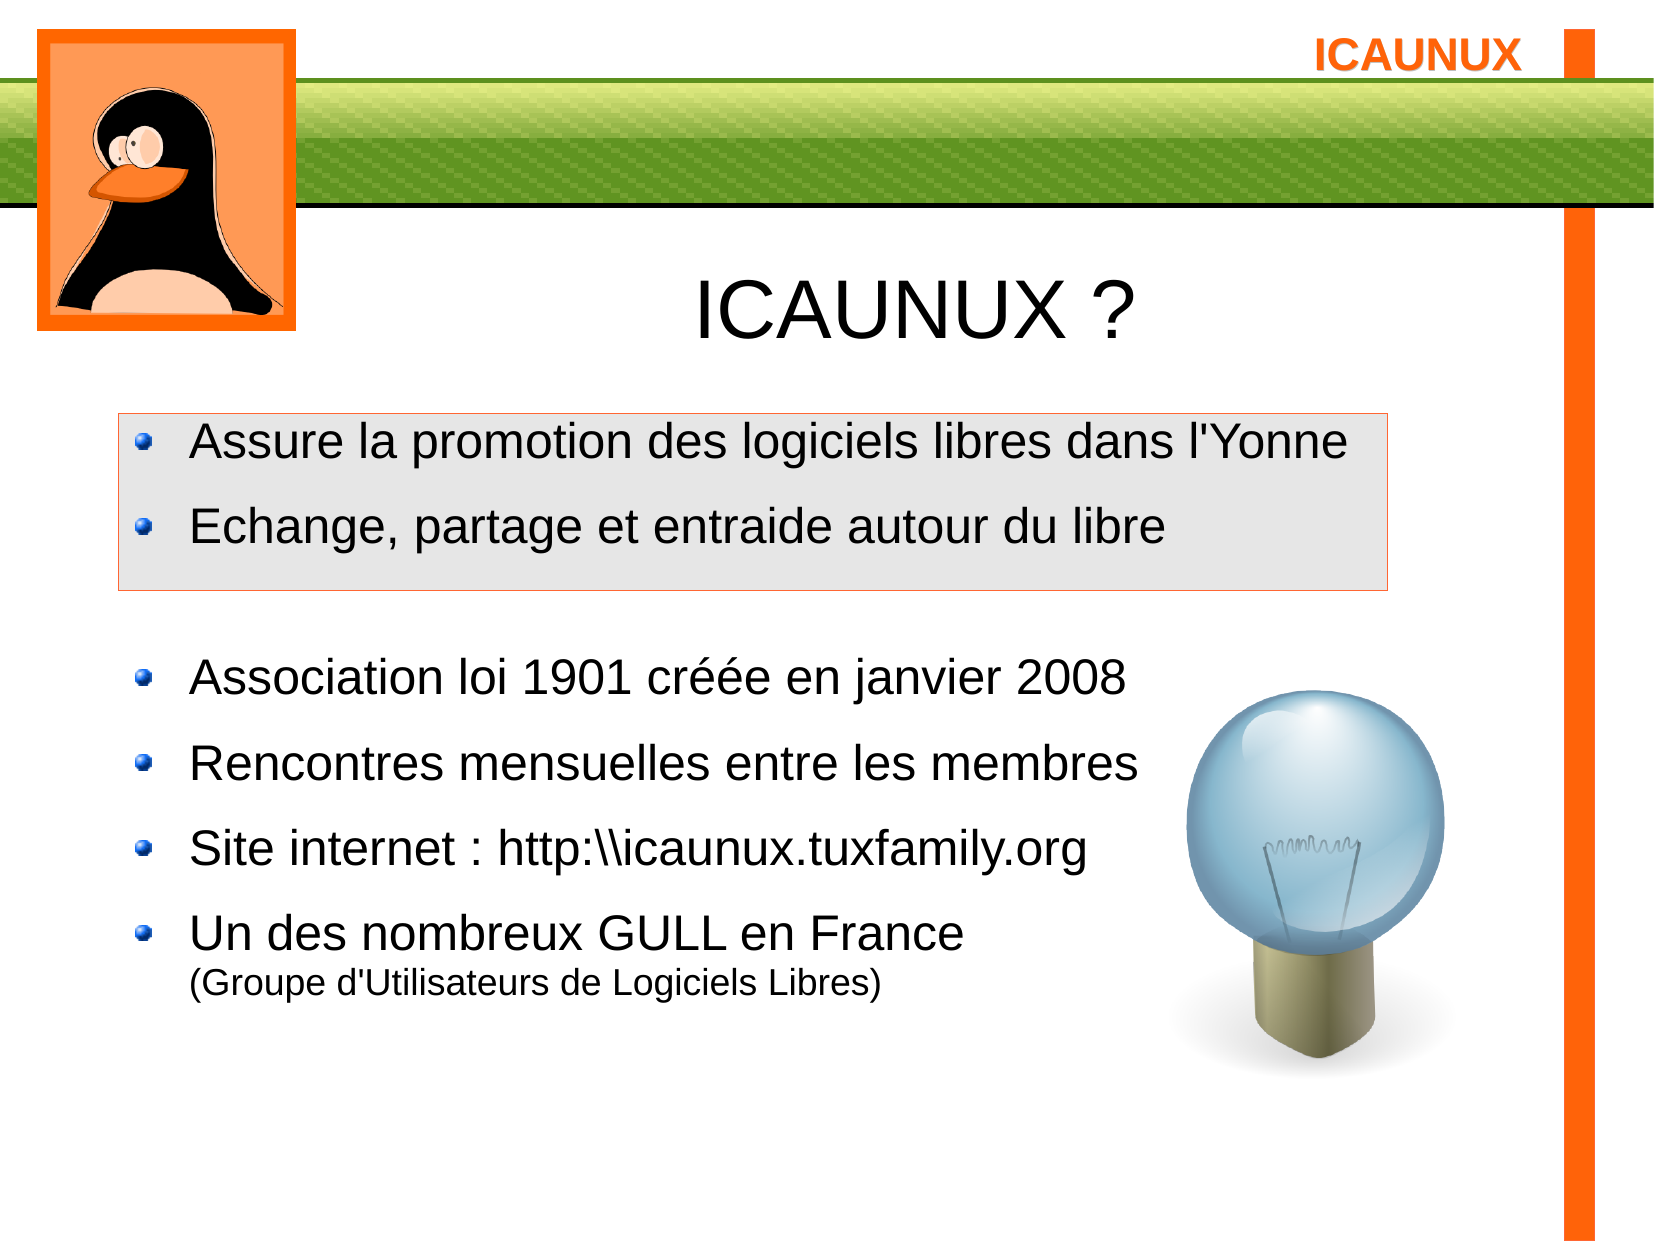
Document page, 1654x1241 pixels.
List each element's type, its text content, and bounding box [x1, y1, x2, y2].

picture [0, 29, 1654, 331]
title ICAUNUX ? [324, 235, 1506, 384]
list Association loi 1901 créée en janvier 2008 Rencontres mensuelles entre les membres Site internet : http:\\icaunux.tuxfamily.org Un des nombreux GULL en France (Groupe d'Utilisateurs de Logiciels Libres) [118, 649, 1542, 1065]
list Assure la promotion des logiciels libres dans l'Yonne Echange, partage et entraide autour du libre [118, 413, 1388, 591]
picture [1122, 656, 1536, 1093]
